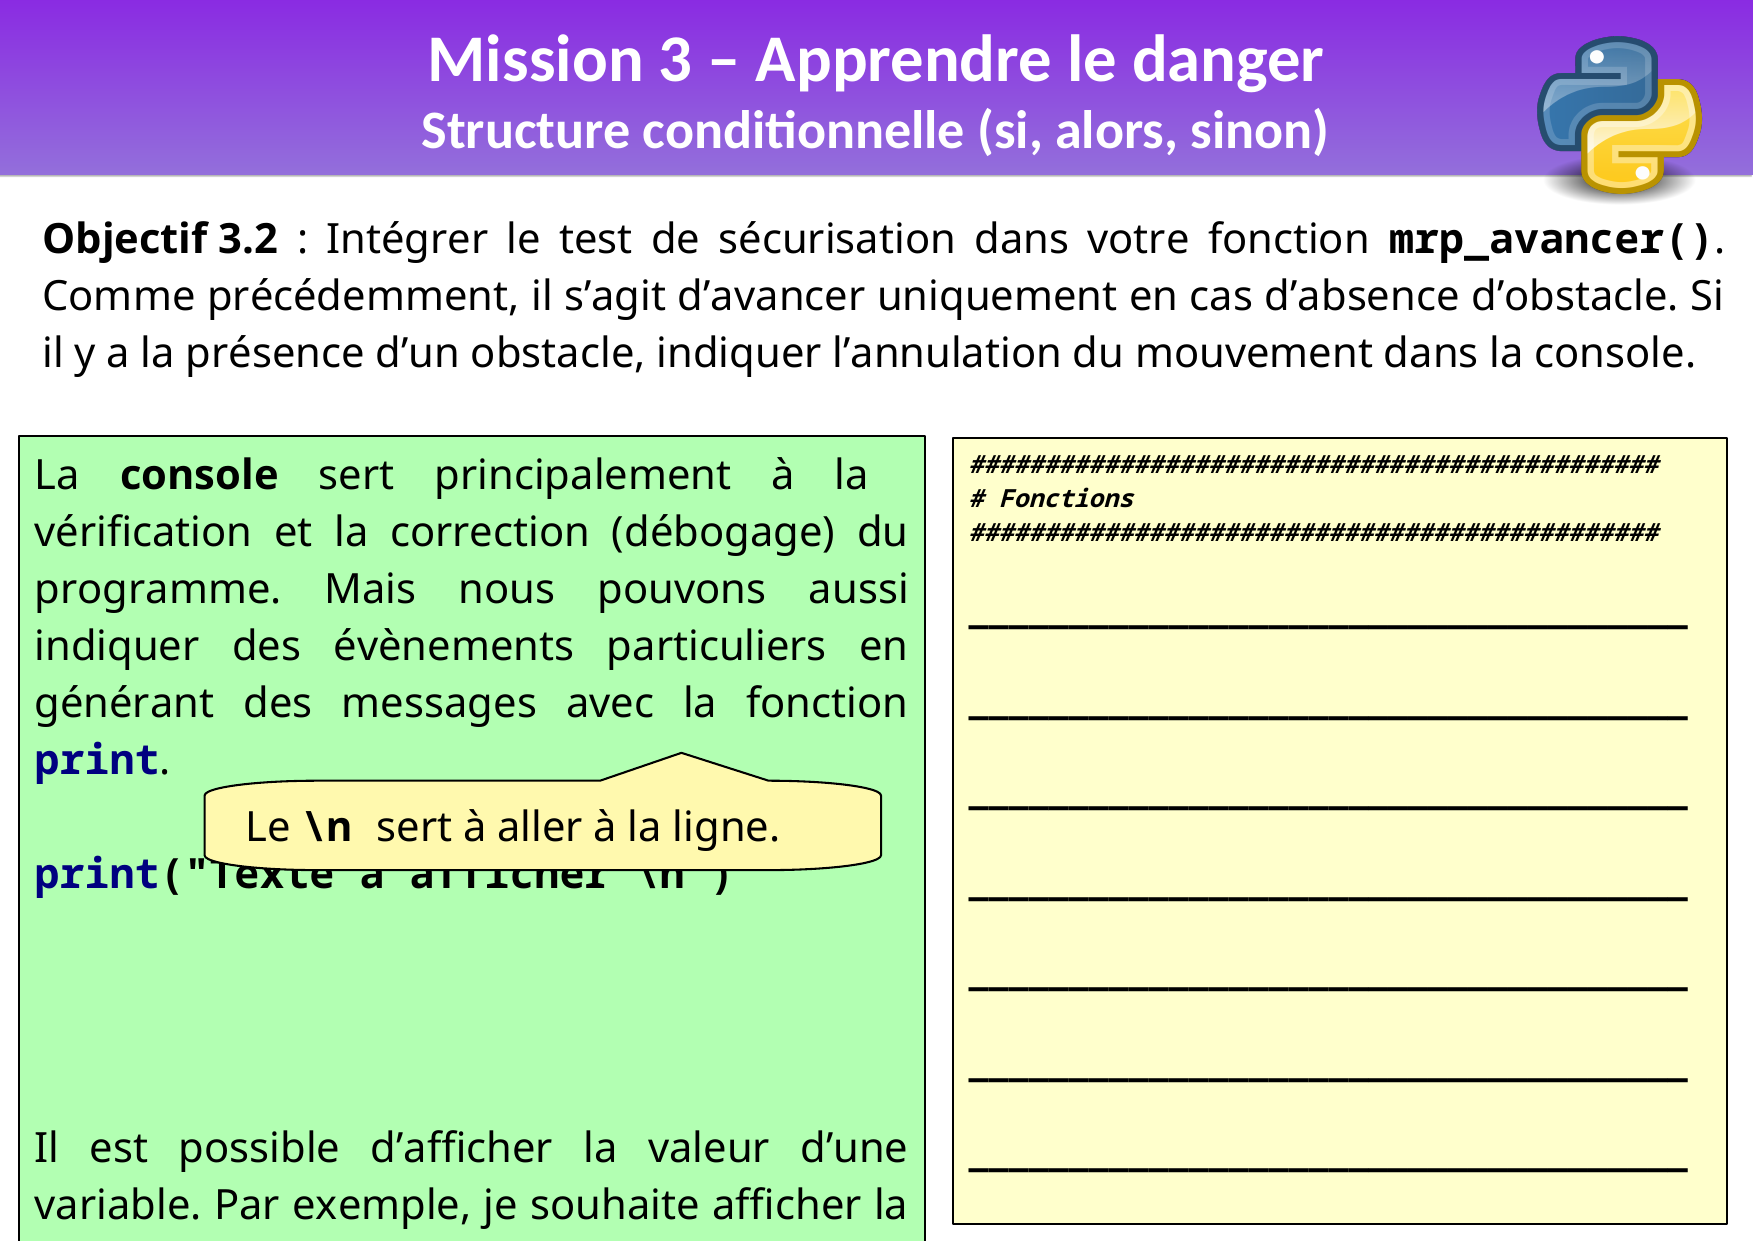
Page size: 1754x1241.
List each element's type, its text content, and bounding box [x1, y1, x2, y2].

picture [1526, 32, 1713, 201]
text_box Le \n sert à aller à la ligne. [204, 752, 882, 871]
text_box Mission 3 – Apprendre le danger Structure conditionnelle (si, alors, sinon) [0, 0, 1753, 175]
text_box ############################################## # Fonctions ############################################## ____________________________________ ____________________________________ ____________________________________ ____________________________________ ____________________________________ ____________________________________ ____________________________________ ____________________________________ ____________________________________ ____________________________________ [952, 438, 1727, 1224]
text_box La console sert principalement à la vérification et la correction (débogage) du programme. Mais nous pouvons aussi indiquer des évènements particuliers en générant des messages avec la fonction print. print("Texte à afficher \n") Il est possible d’afficher la valeur d’une variable. Par exemple, je souhaite afficher la valeur de la variable nb_pas . print("Nombre de pas:",nb_pas) [18, 436, 925, 1222]
text_box Objectif 3.2 : Intégrer le test de sécurisation dans votre fonction mrp_avancer(). Comme précédemment, il s’agit d’avancer uniquement en cas d’absence d’obstacle. Si il y a la présence d’un obstacle, indiquer l’annulation du mouvement dans la console. [27, 201, 1741, 403]
